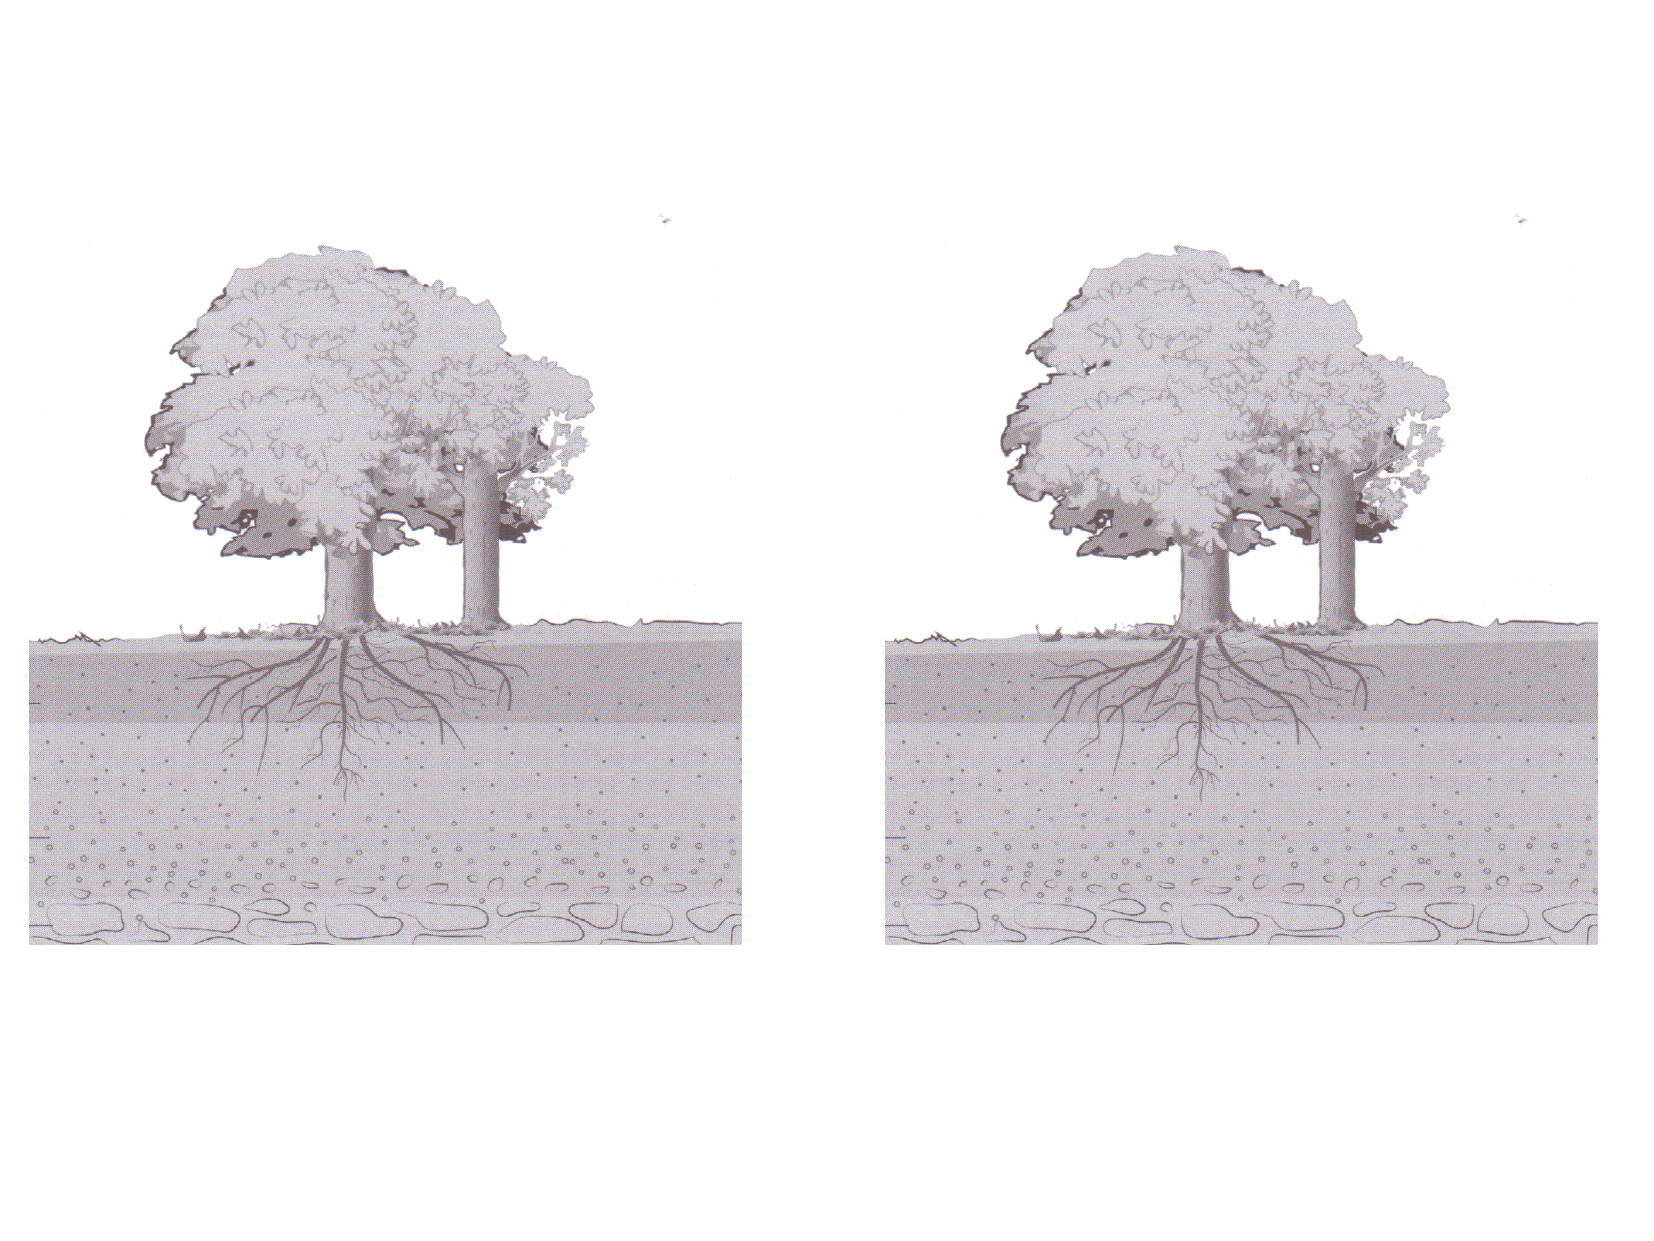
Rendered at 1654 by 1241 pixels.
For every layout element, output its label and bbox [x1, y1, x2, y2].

picture [29, 206, 742, 945]
picture [885, 206, 1598, 945]
